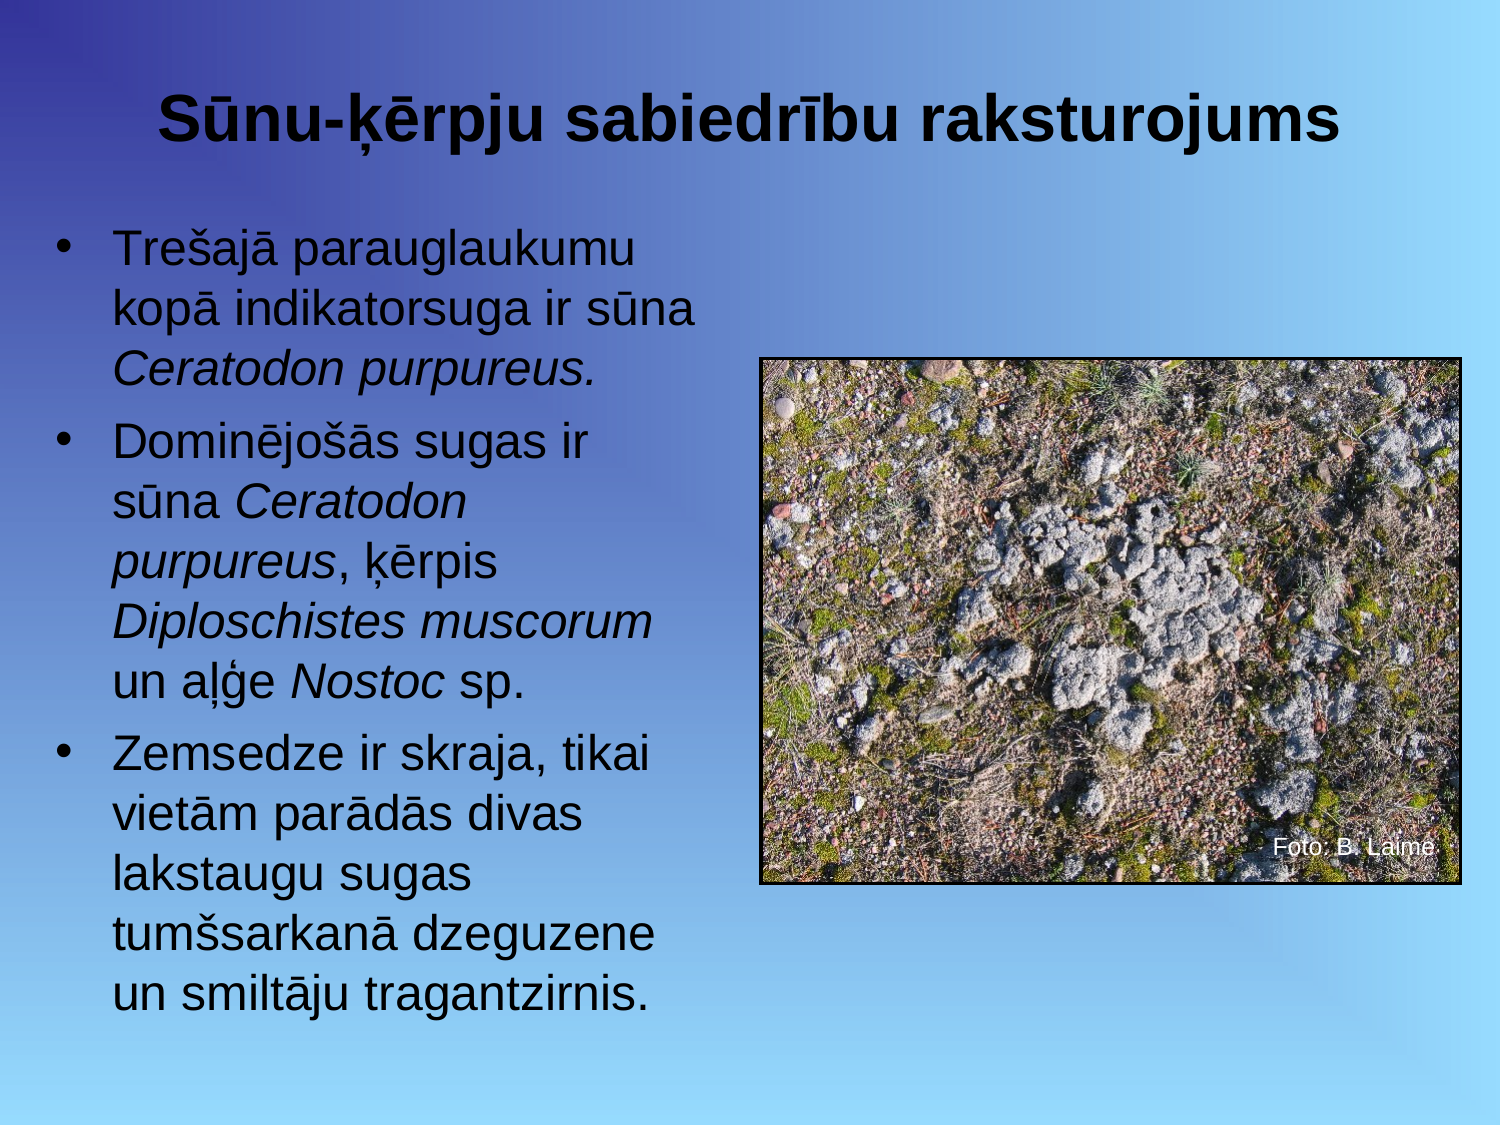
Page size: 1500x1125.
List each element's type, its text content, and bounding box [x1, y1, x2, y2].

list Trešajā parauglaukumu kopā indikatorsuga ir sūna Ceratodon purpureus. Dominējošās sugas ir sūna Ceratodon purpureus, ķērpis Diploschistes muscorum un aļģe Nostoc sp. Zemsedze ir skraja, tikai vietām parādās divas lakstaugu sugas tumšsarkanā dzeguzene un smiltāju tragantzirnis. [41, 207, 727, 1035]
text_box Foto: B. Laime [1257, 822, 1451, 868]
picture [0, 0, 1500, 1125]
title Sūnu-ķērpju sabiedrību raksturojums [75, 45, 1426, 185]
